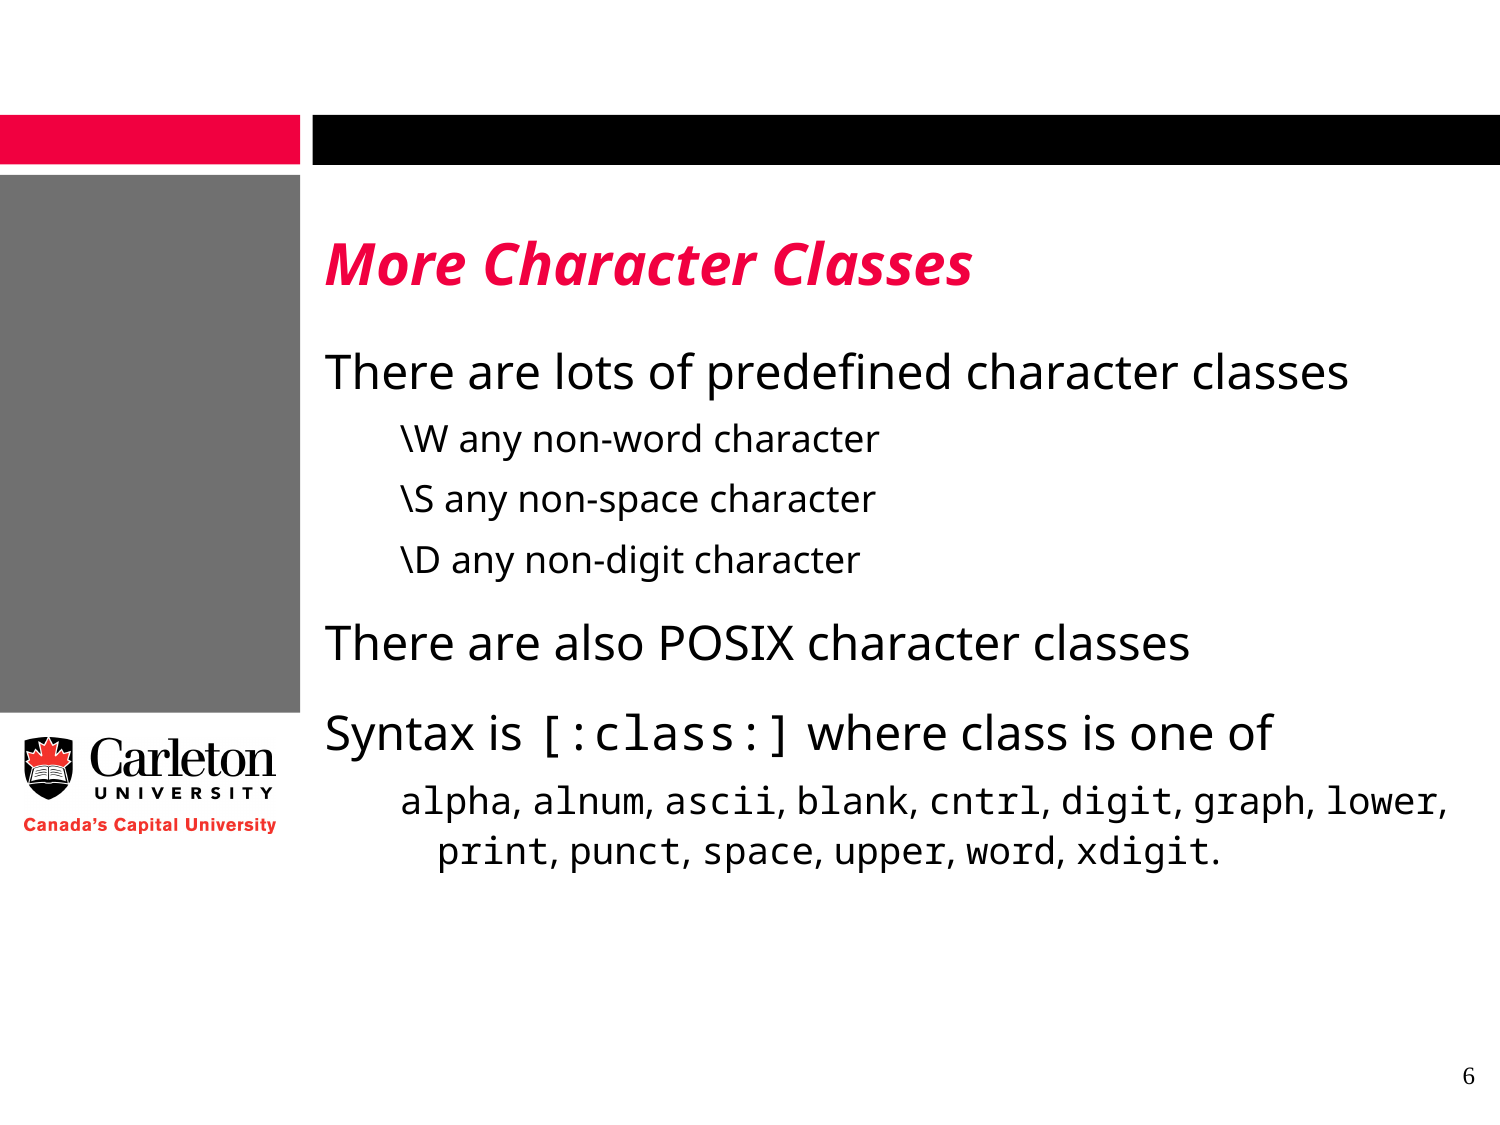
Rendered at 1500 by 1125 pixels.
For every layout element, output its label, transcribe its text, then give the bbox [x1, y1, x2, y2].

list There are lots of predefined character classes \W any non-word character \S any non-space character \D any non-digit character There are also POSIX character classes Syntax is [:class:] where class is one of alpha, alnum, ascii, blank, cntrl, digit, graph, lower, print, punct, space, upper, word, xdigit. [324, 324, 1450, 1036]
title More Character Classes [324, 194, 1450, 324]
picture [24, 737, 276, 834]
